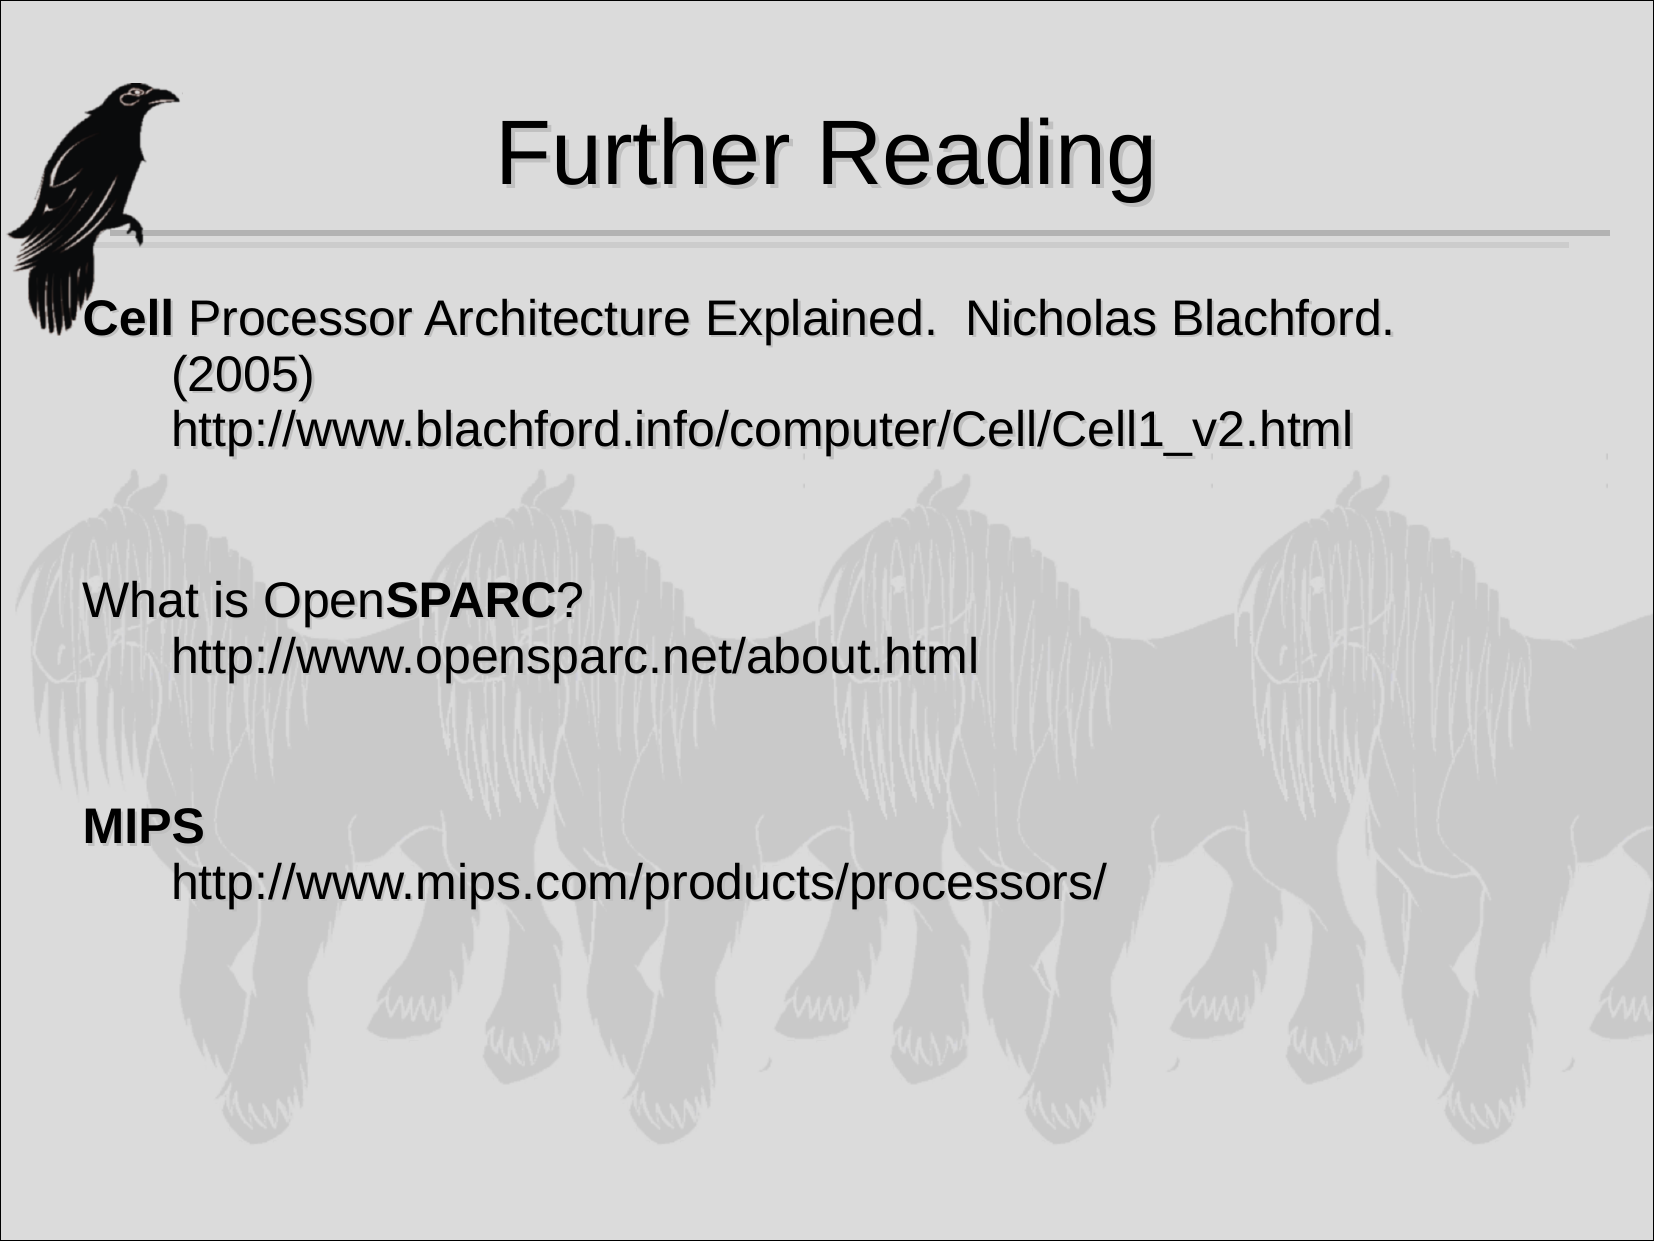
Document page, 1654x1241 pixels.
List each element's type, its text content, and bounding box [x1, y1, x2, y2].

picture [5, 83, 183, 336]
list Cell Processor Architecture Explained. Nicholas Blachford. (2005) http://www.blachford.info/computer/Cell/Cell1_v2.html What is OpenSPARC? http://www.opensparc.net/about.html MIPS http://www.mips.com/products/processors/ [82, 290, 1571, 1109]
title Further Reading [82, 49, 1571, 257]
